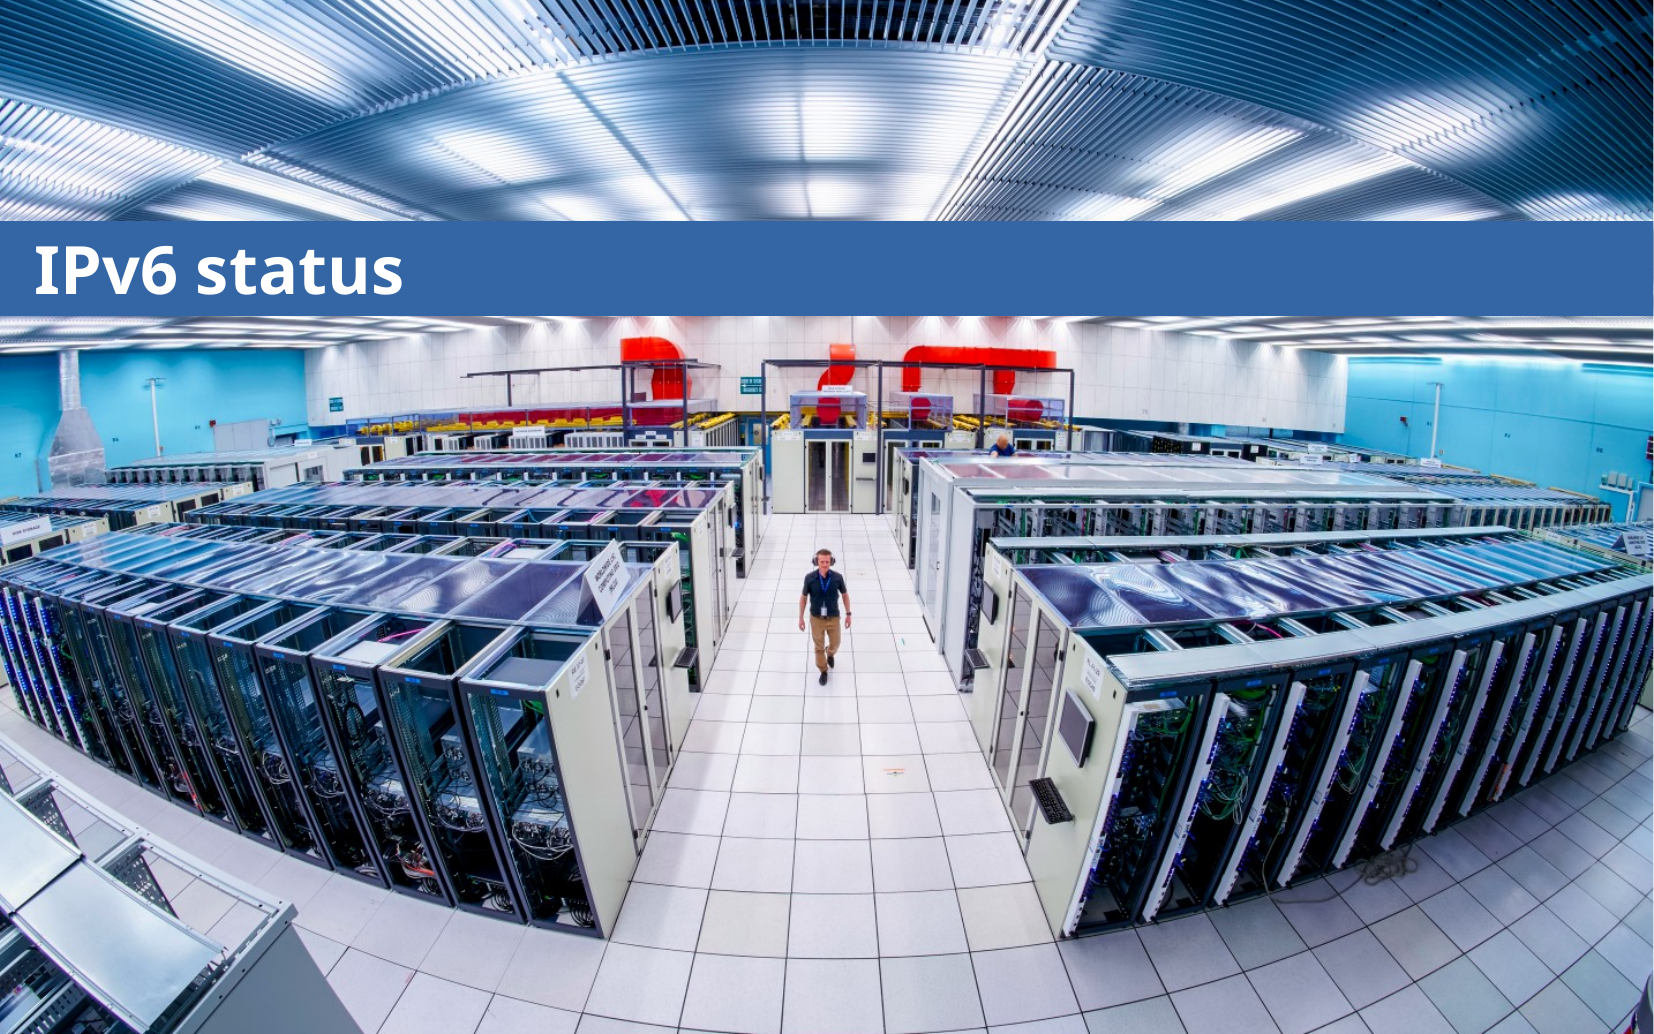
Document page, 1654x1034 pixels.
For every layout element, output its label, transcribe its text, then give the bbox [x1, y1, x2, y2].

picture [0, 316, 1654, 1034]
title IPv6 status [0, 221, 1654, 316]
picture [0, 0, 1654, 221]
